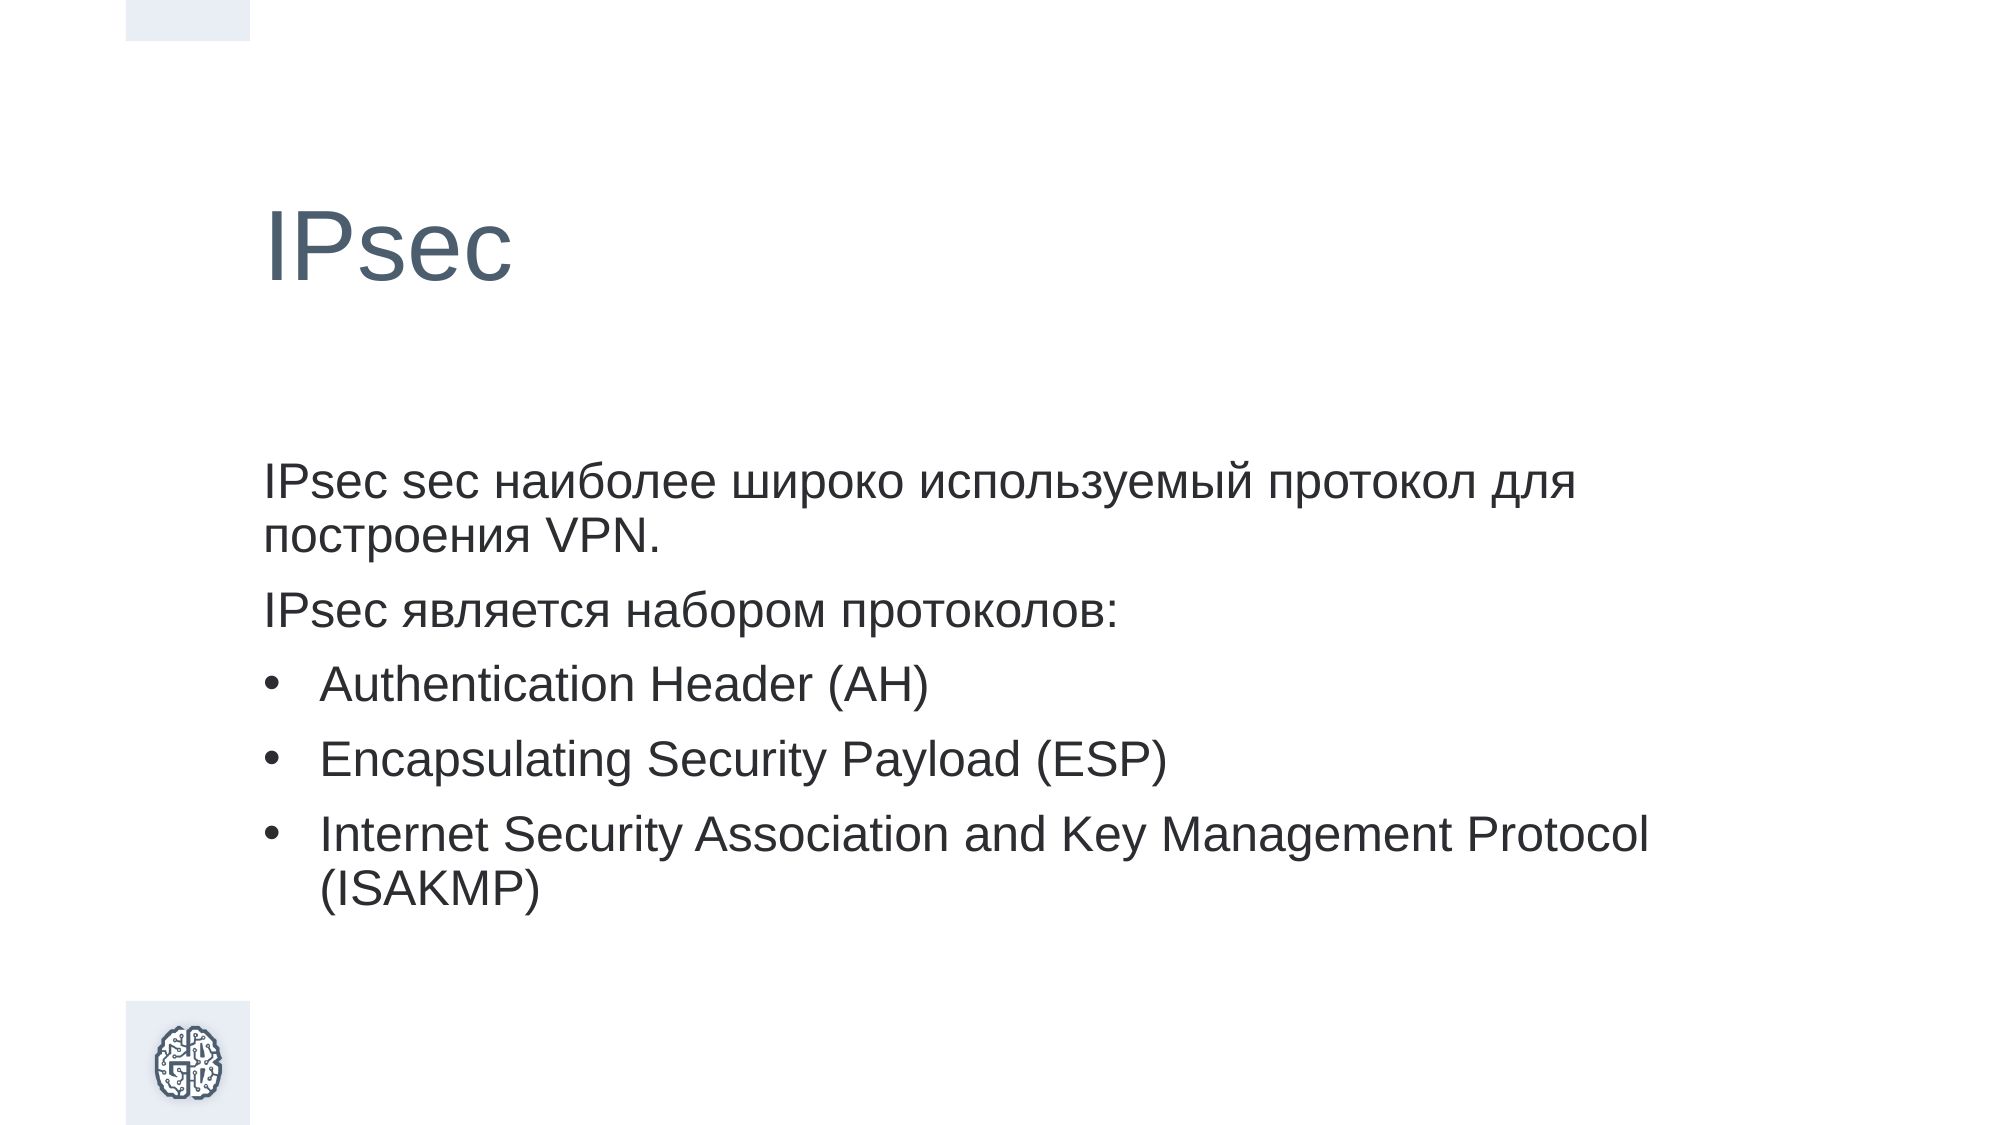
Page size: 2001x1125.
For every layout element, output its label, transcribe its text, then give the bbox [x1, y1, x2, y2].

picture [144, 1016, 232, 1110]
list IPsec sec наиболее широко используемый протокол для построения VPN. IPsec является набором протоколов: Authentication Header (АН) Encapsulating Security Payload (ESP) Internet Security Association and Key Management Protocol (ISAKMP) [248, 431, 1752, 941]
title IPsec [248, 124, 1752, 372]
